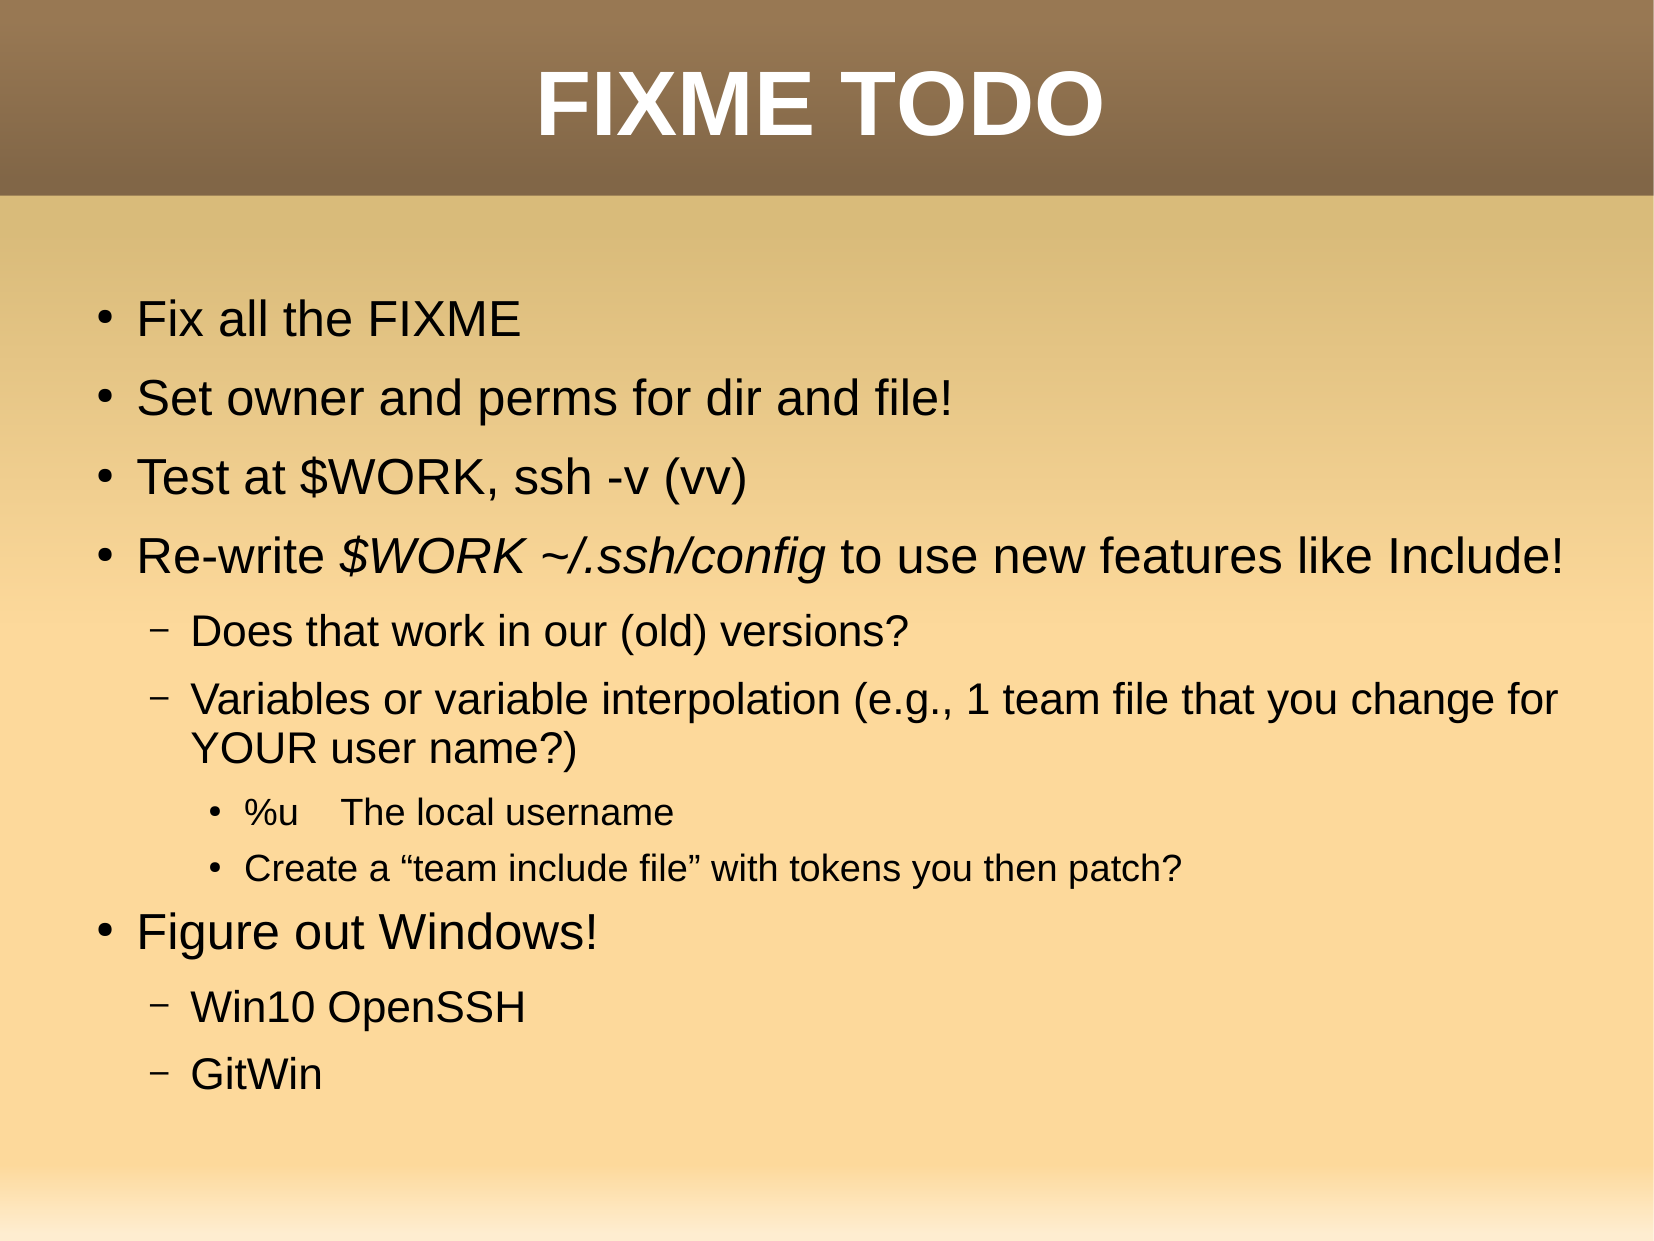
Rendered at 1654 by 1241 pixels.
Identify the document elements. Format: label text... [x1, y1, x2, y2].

picture [0, 0, 1654, 1241]
title FIXME TODO [76, 0, 1565, 208]
list Fix all the FIXME Set owner and perms for dir and file! Test at $WORK, ssh -v (vv) Re-write $WORK ~/.ssh/config to use new features like Include! Does that work in our (old) versions? Variables or variable interpolation (e.g., 1 team file that you change for YOUR user name?) %u The local username Create a “team include file” with tokens you then patch? Figure out Windows! Win10 OpenSSH GitWin [82, 290, 1571, 1109]
